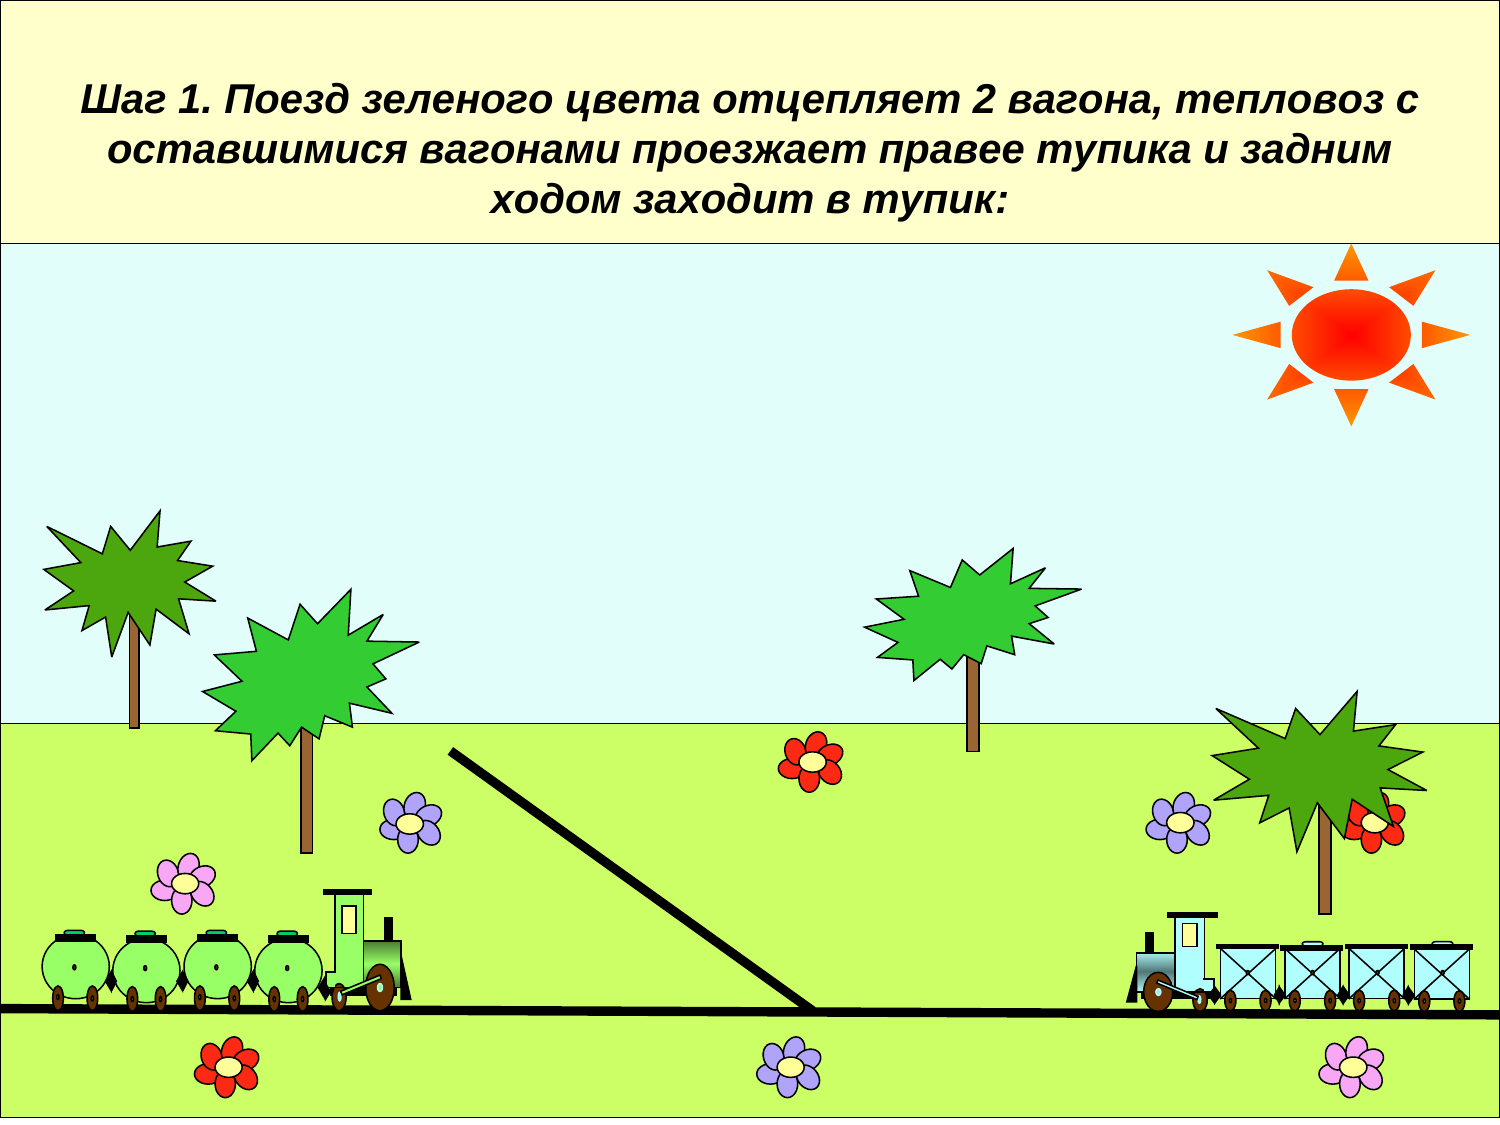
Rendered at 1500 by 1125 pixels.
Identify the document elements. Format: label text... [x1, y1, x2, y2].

text_box [0, 1014, 1500, 1118]
title Шаг 1. Поезд зеленого цвета отцепляет 2 вагона, тепловоз с оставшимися вагонами проезжает правее тупика и задним ходом заходит в тупик: [47, 78, 1453, 220]
text_box [0, 0, 1500, 1012]
